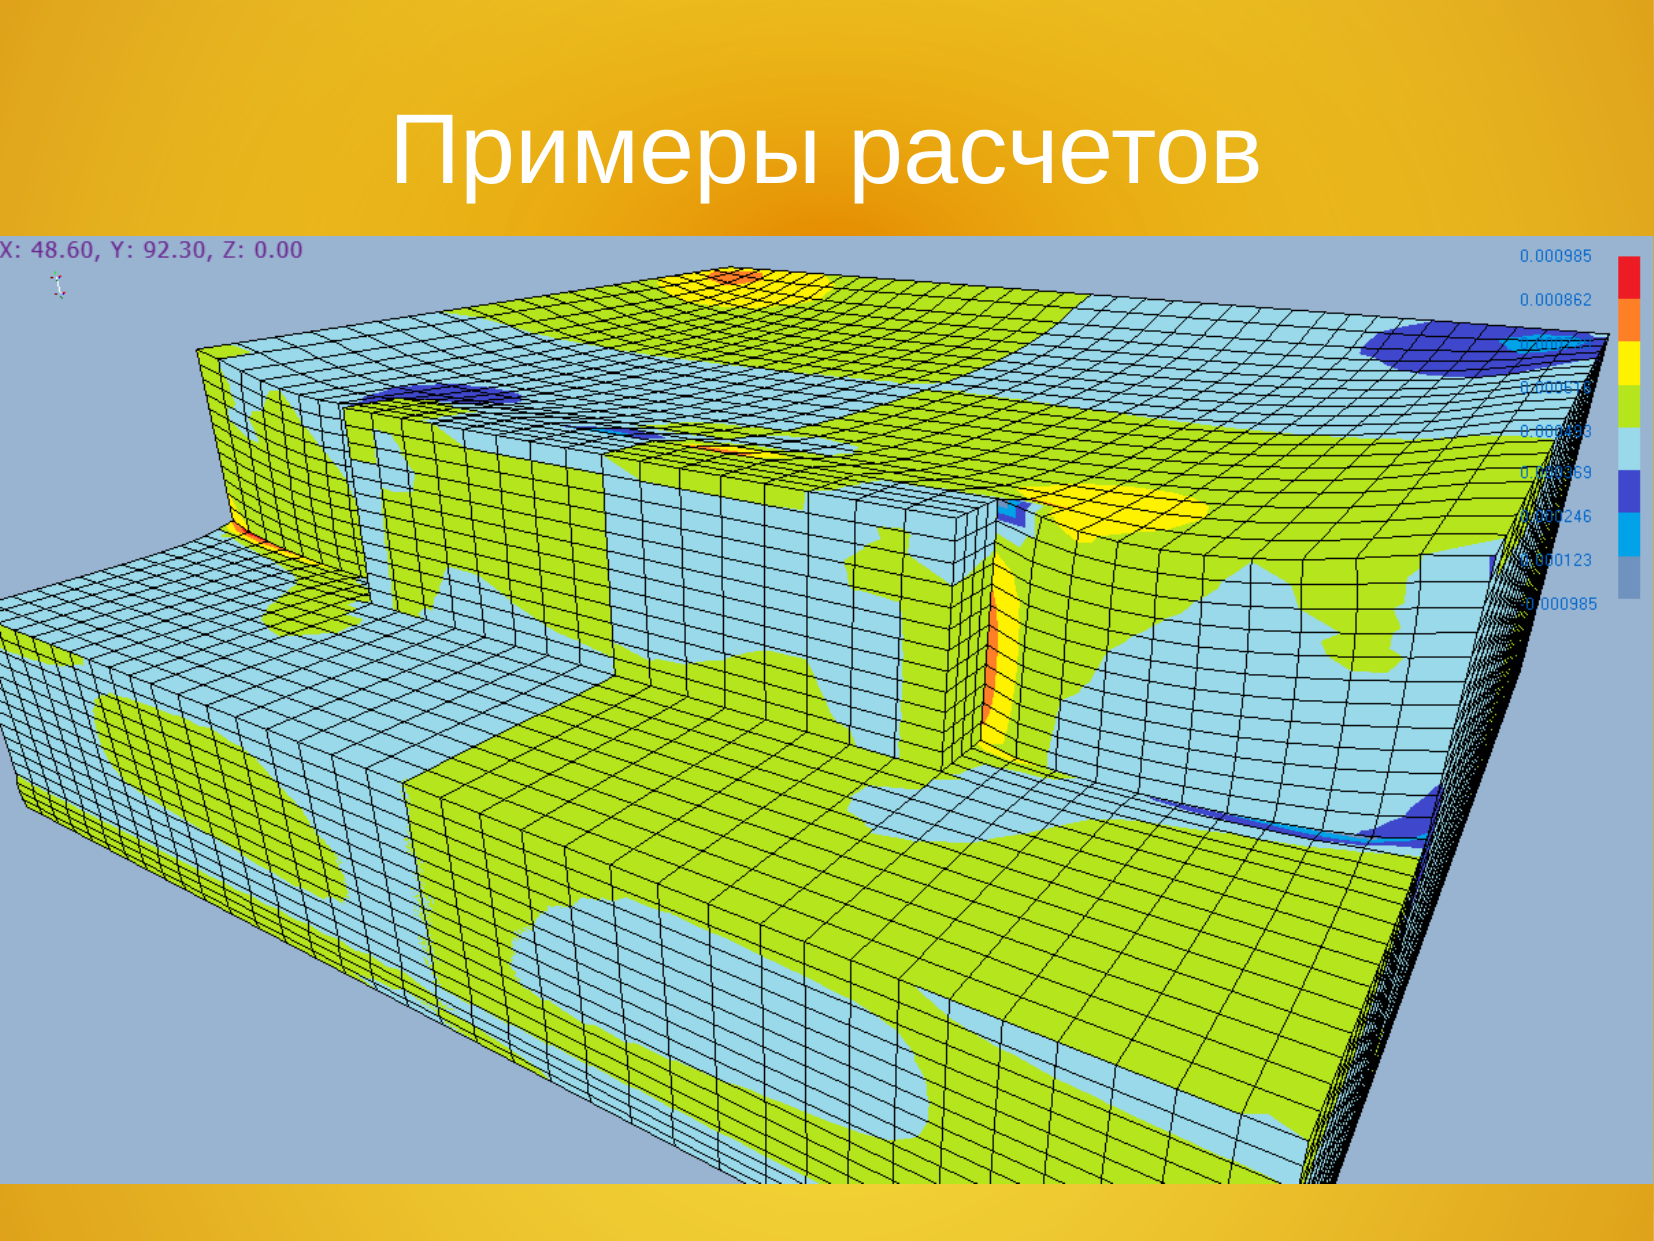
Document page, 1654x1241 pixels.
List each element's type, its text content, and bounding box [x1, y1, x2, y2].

picture [0, 236, 1654, 1184]
title Примеры расчетов [82, 38, 1571, 236]
